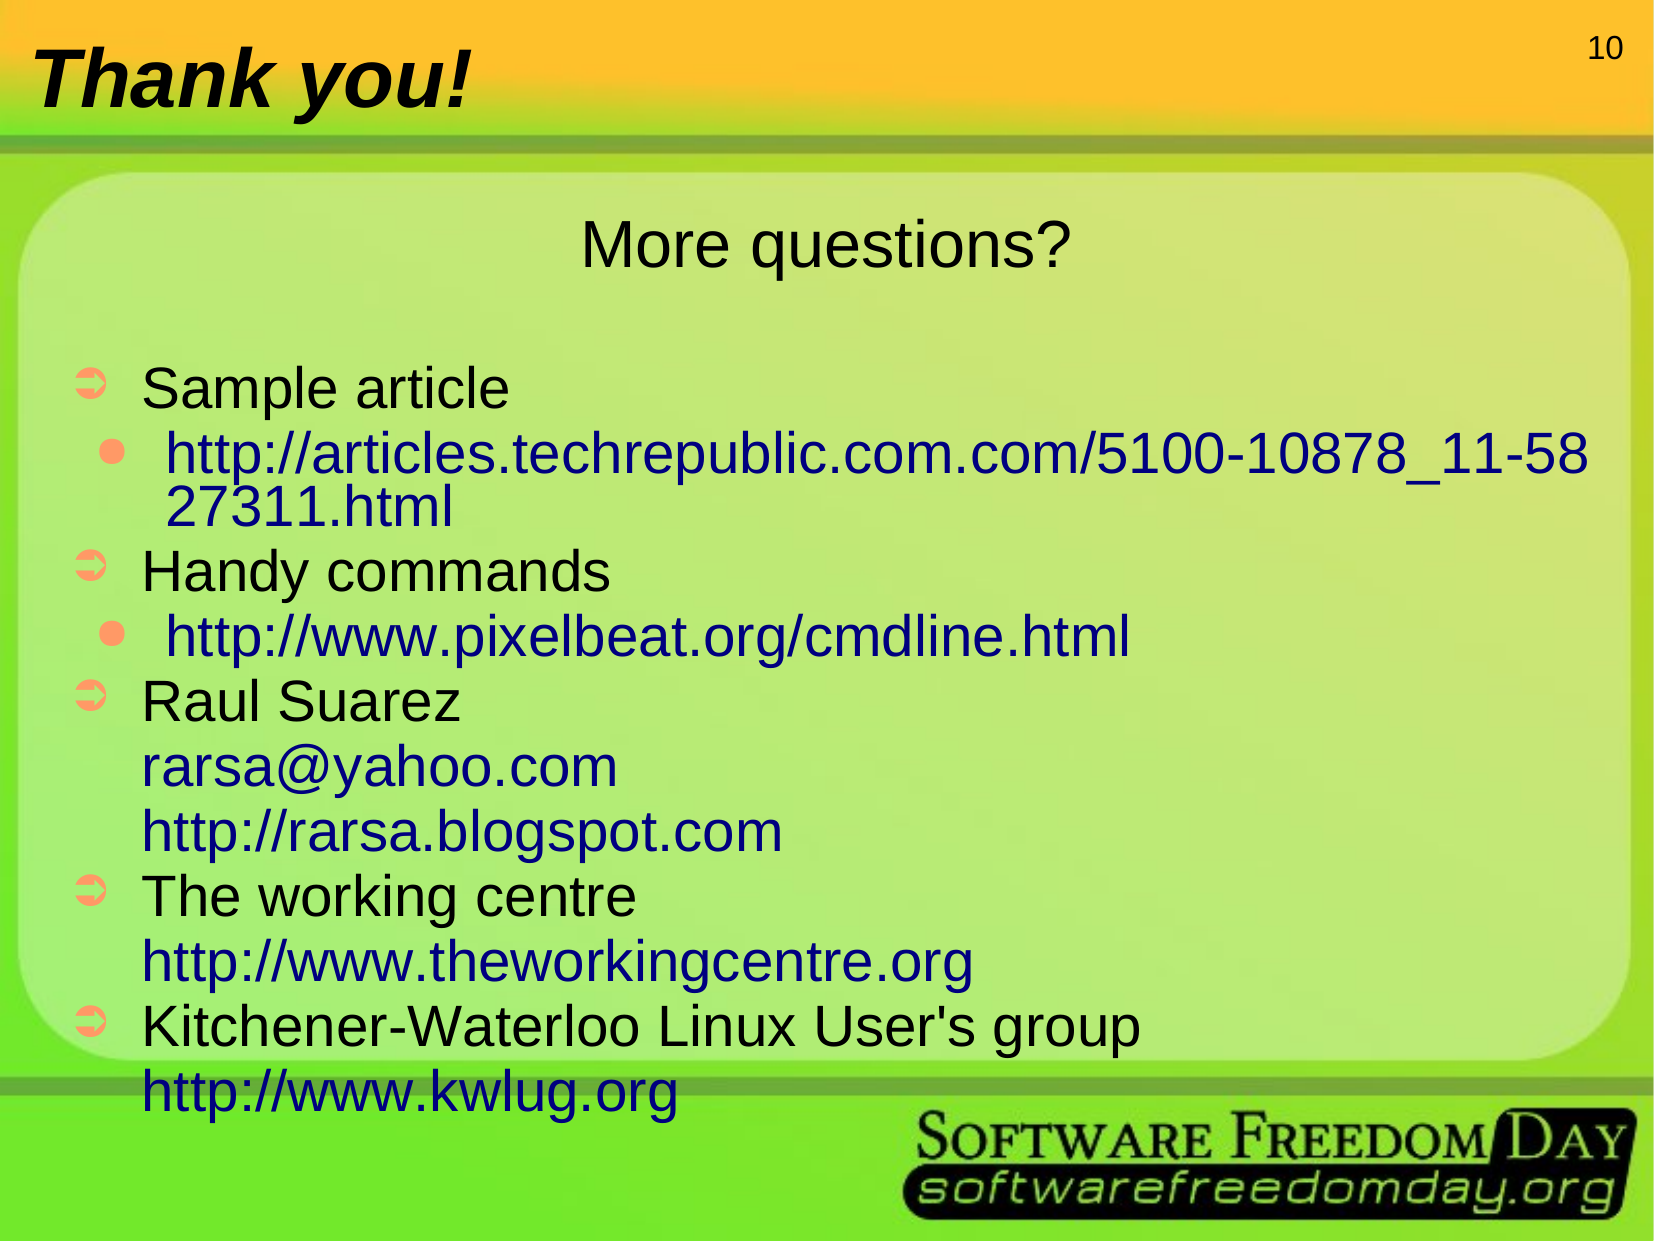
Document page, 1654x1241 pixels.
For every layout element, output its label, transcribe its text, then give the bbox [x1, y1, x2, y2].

title Thank you! [29, 0, 1625, 159]
picture [0, 0, 1654, 1241]
list More questions? Sample article http://articles.techrepublic.com.com/5100-10878_11-5827311.html Handy commands http://www.pixelbeat.org/cmdline.html Raul Suarez rarsa@yahoo.com http://rarsa.blogspot.com The working centre http://www.theworkingcentre.org Kitchener-Waterloo Linux User's group http://www.kwlug.org [59, 206, 1595, 1072]
